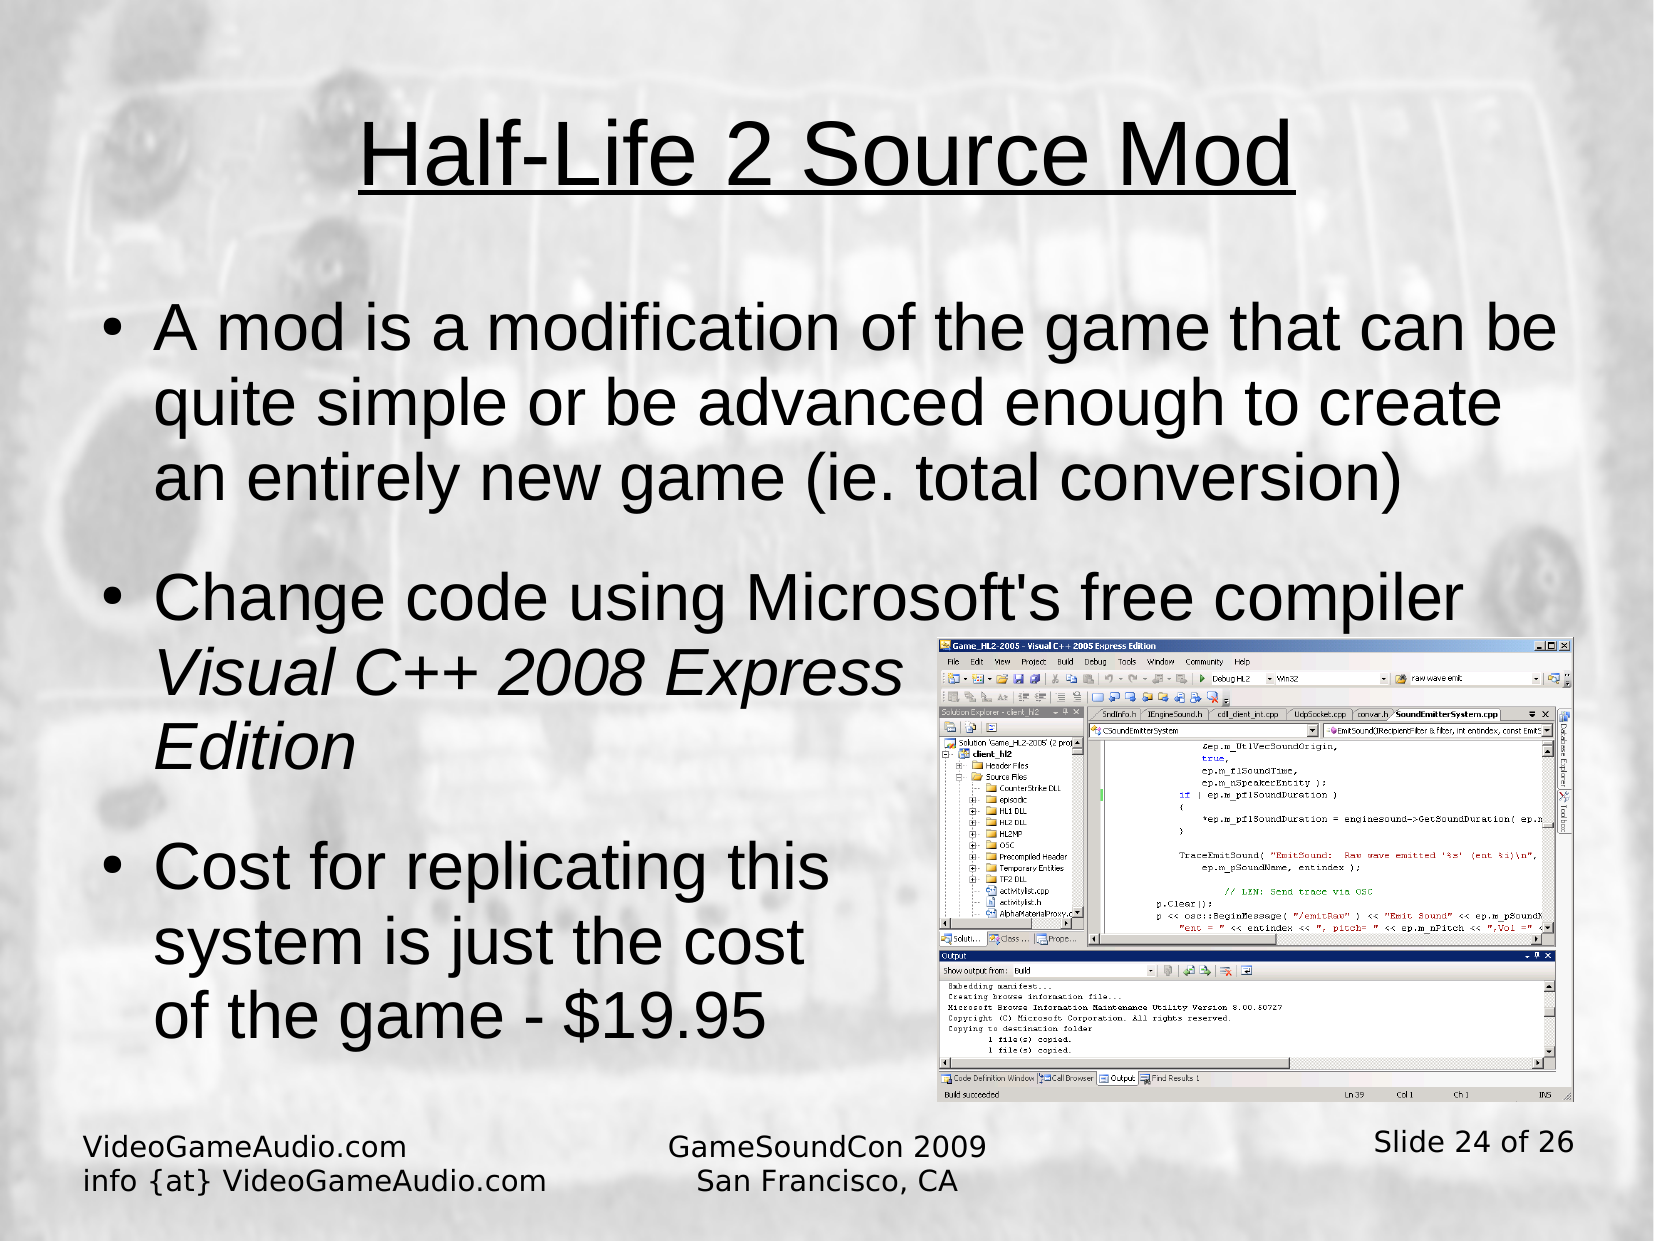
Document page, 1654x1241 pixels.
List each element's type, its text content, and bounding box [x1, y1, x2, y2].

list A mod is a modification of the game that can be quite simple or be advanced enough to create an entirely new game (ie. total conversion) Change code using Microsoft's free compiler Visual C++ 2008 Express Edition Cost for replicating this system is just the cost of the game - $19.95 [82, 290, 1572, 1109]
picture [937, 637, 1574, 1102]
title Half-Life 2 Source Mod [82, 49, 1572, 257]
